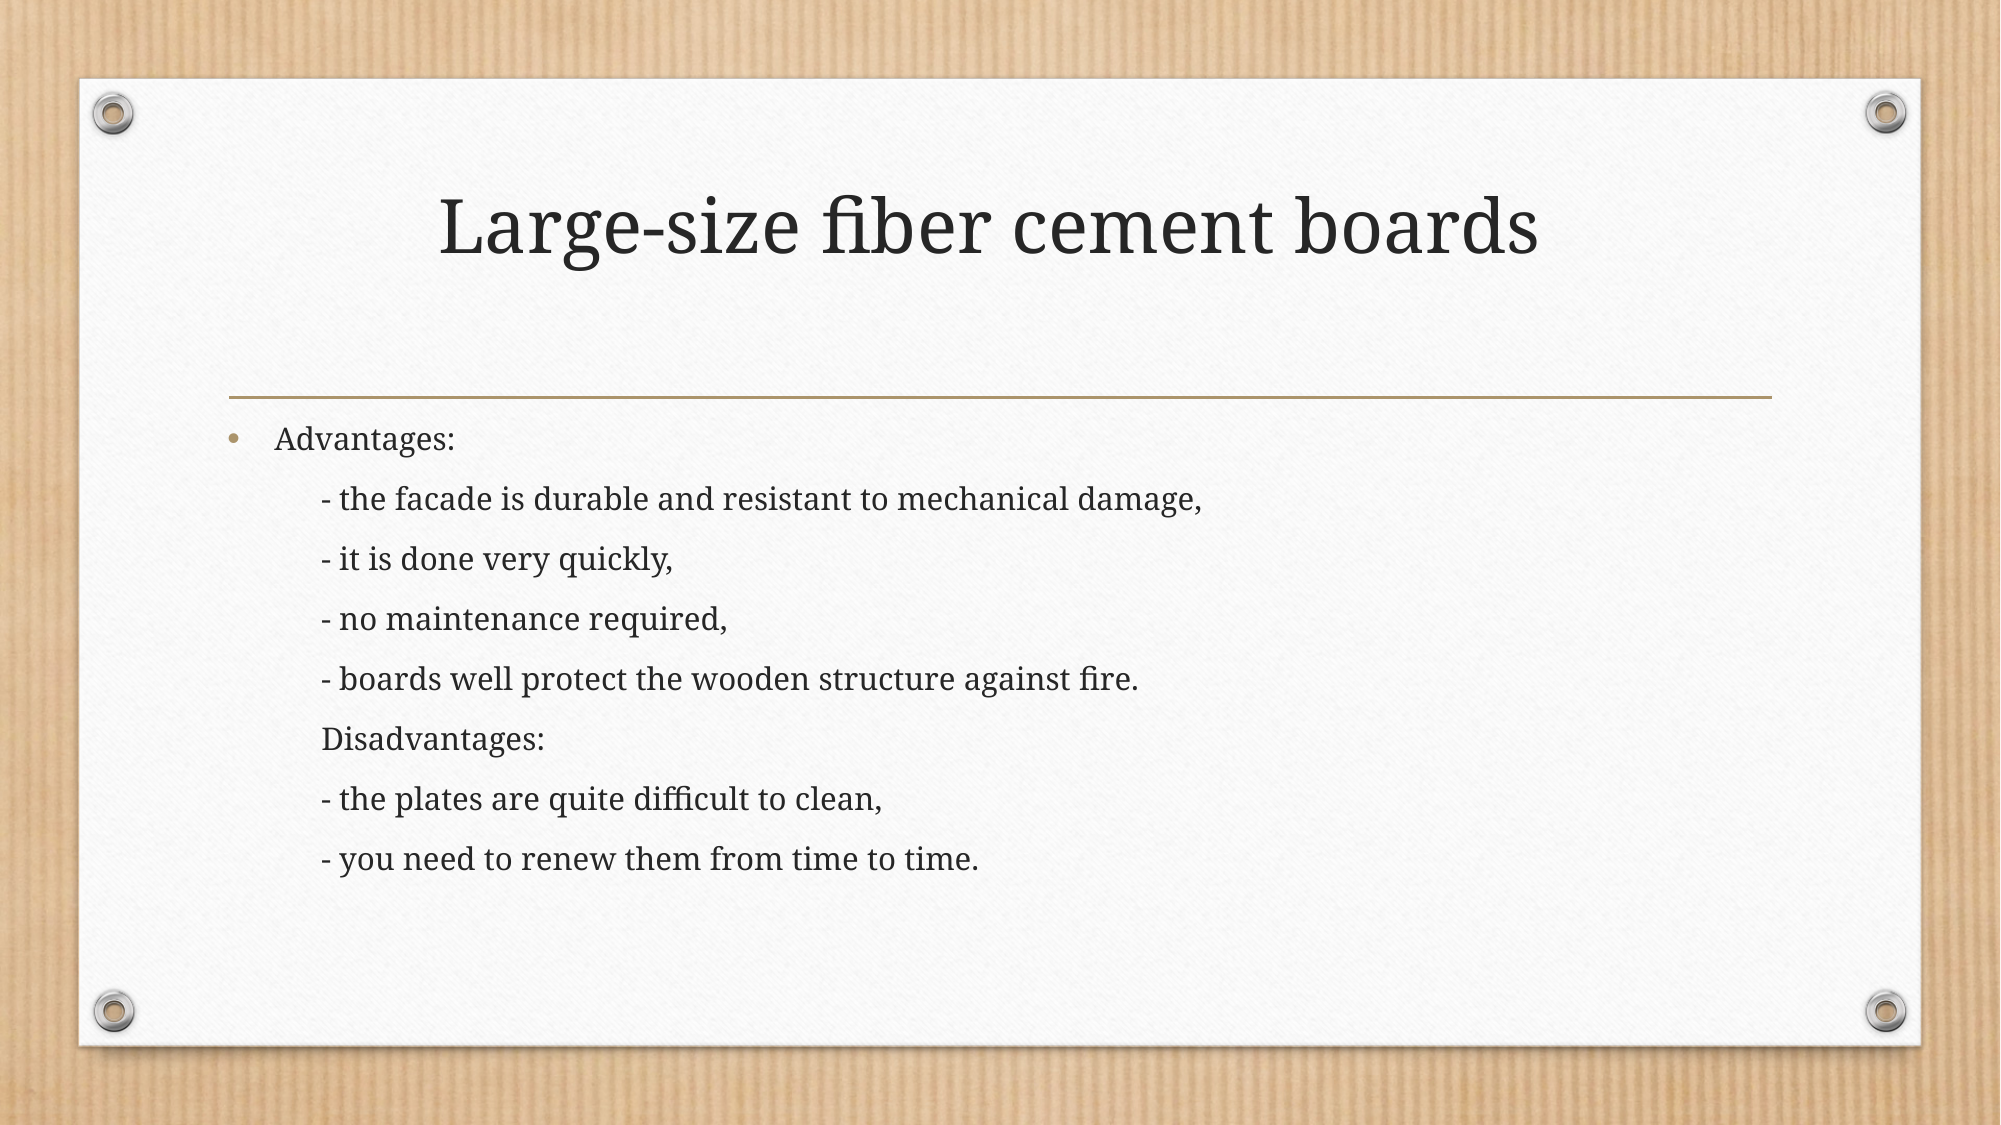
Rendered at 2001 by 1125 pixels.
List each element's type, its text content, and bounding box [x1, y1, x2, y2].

list Advantages: - the facade is durable and resistant to mechanical damage, - it is done very quickly, - no maintenance required, - boards well protect the wooden structure against fire. Disadvantages: - the plates are quite difficult to clean, - you need to renew them from time to time. [212, 419, 1788, 964]
title Large-size fiber cement boards [212, 161, 1788, 376]
